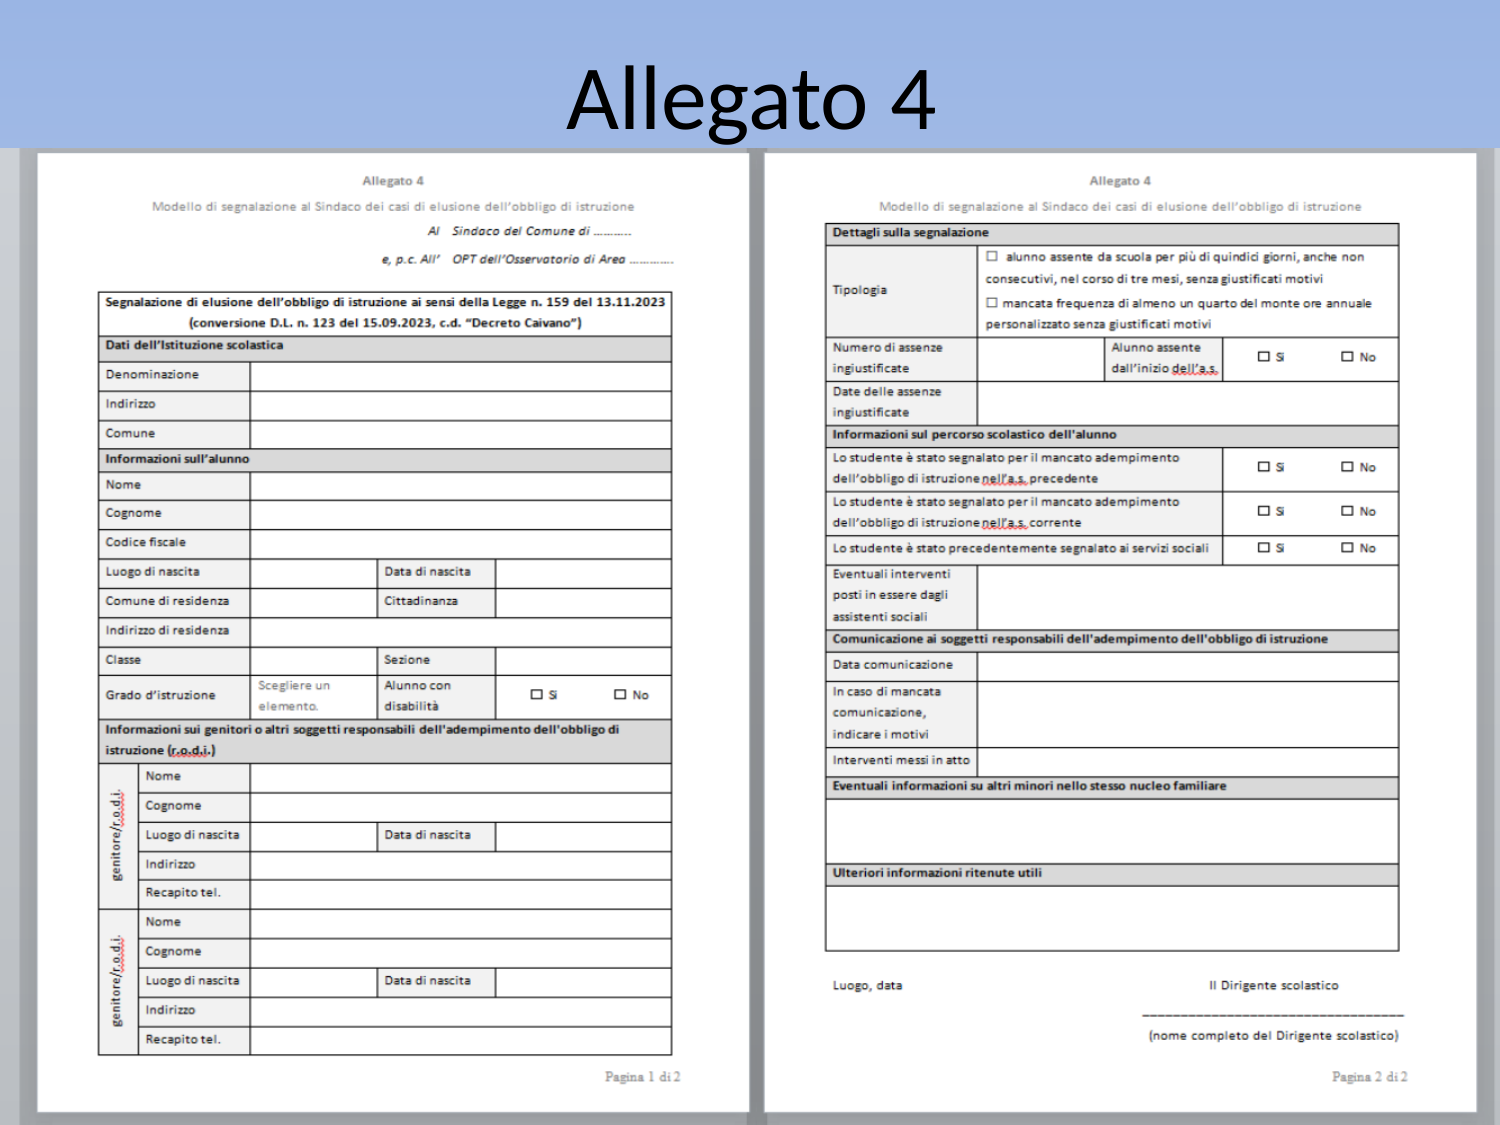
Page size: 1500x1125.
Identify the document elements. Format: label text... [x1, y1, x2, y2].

picture [0, 149, 1500, 1125]
title Allegato 4 [76, 0, 1427, 148]
